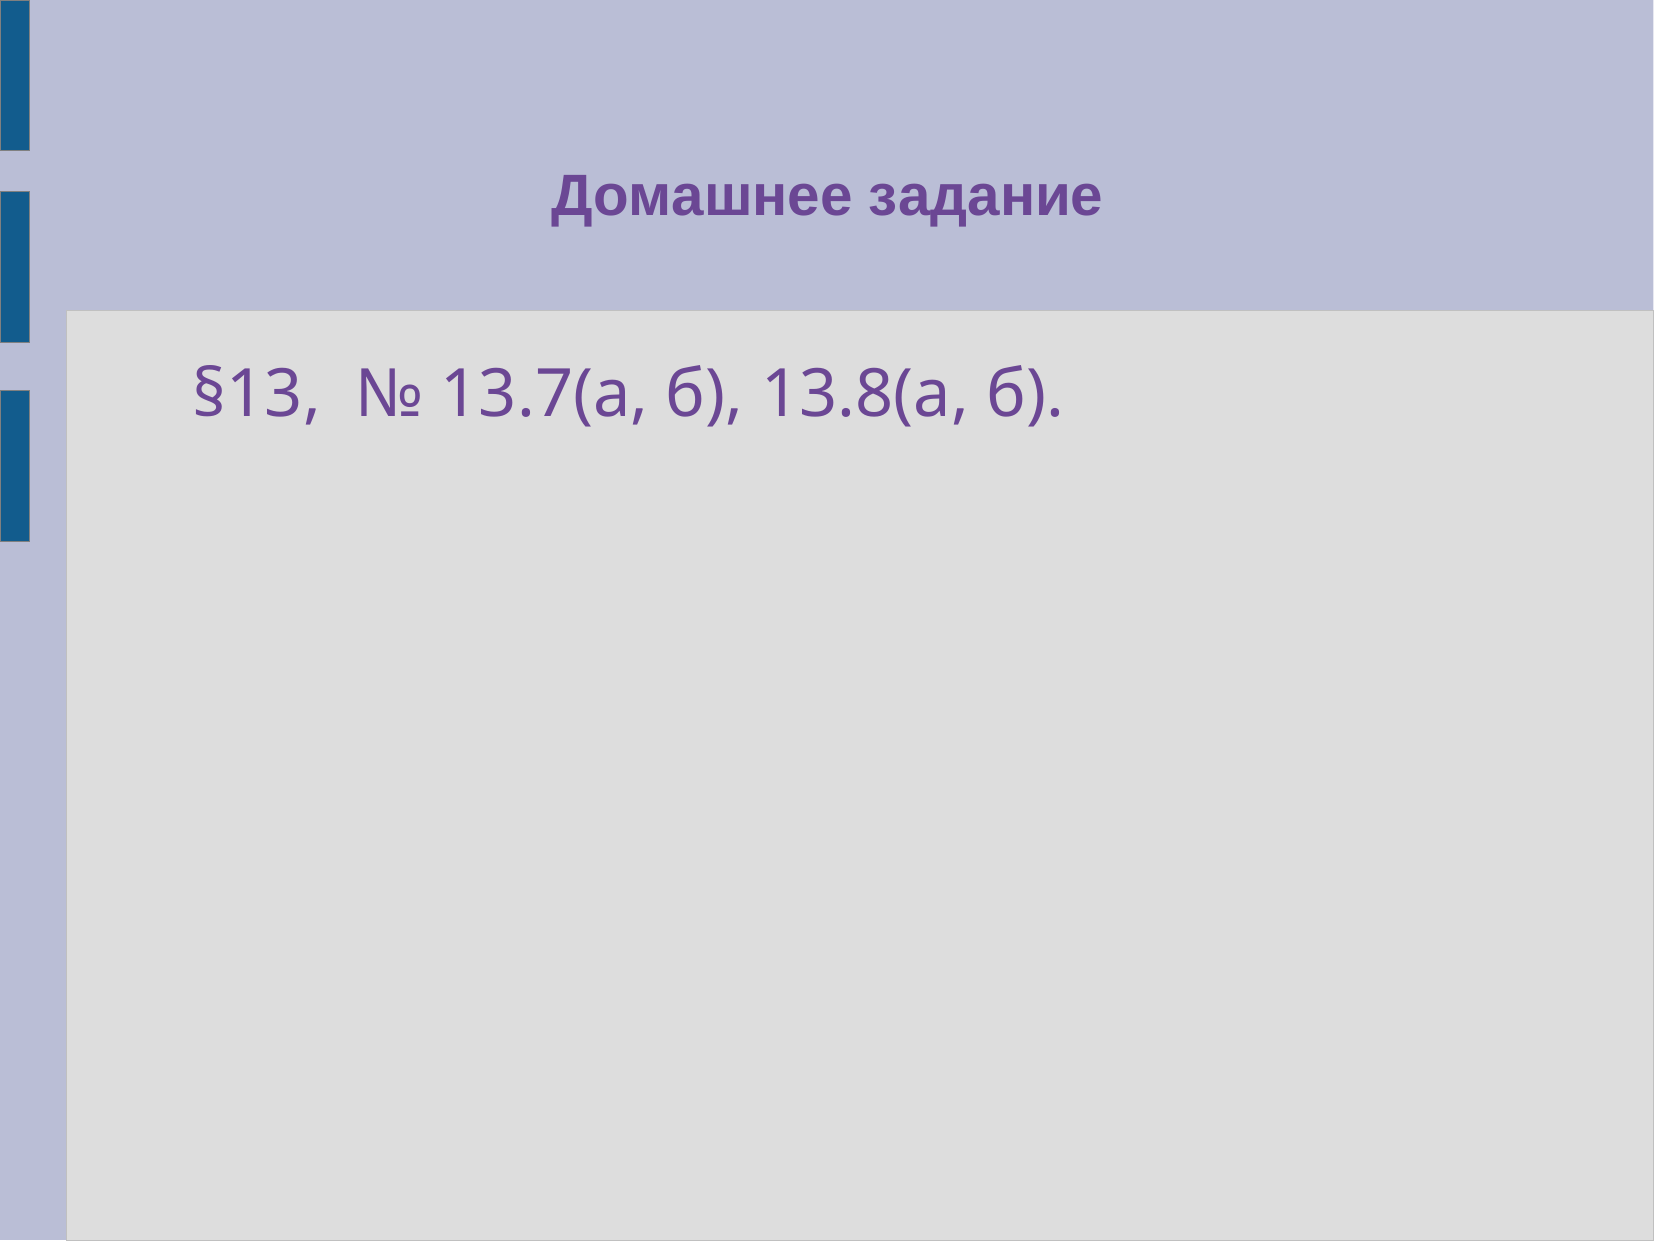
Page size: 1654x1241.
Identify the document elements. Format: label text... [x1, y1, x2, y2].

list §13, № 13.7(а, б), 13.8(а, б). [121, 344, 1534, 1127]
title Домашнее задание [121, 91, 1534, 299]
